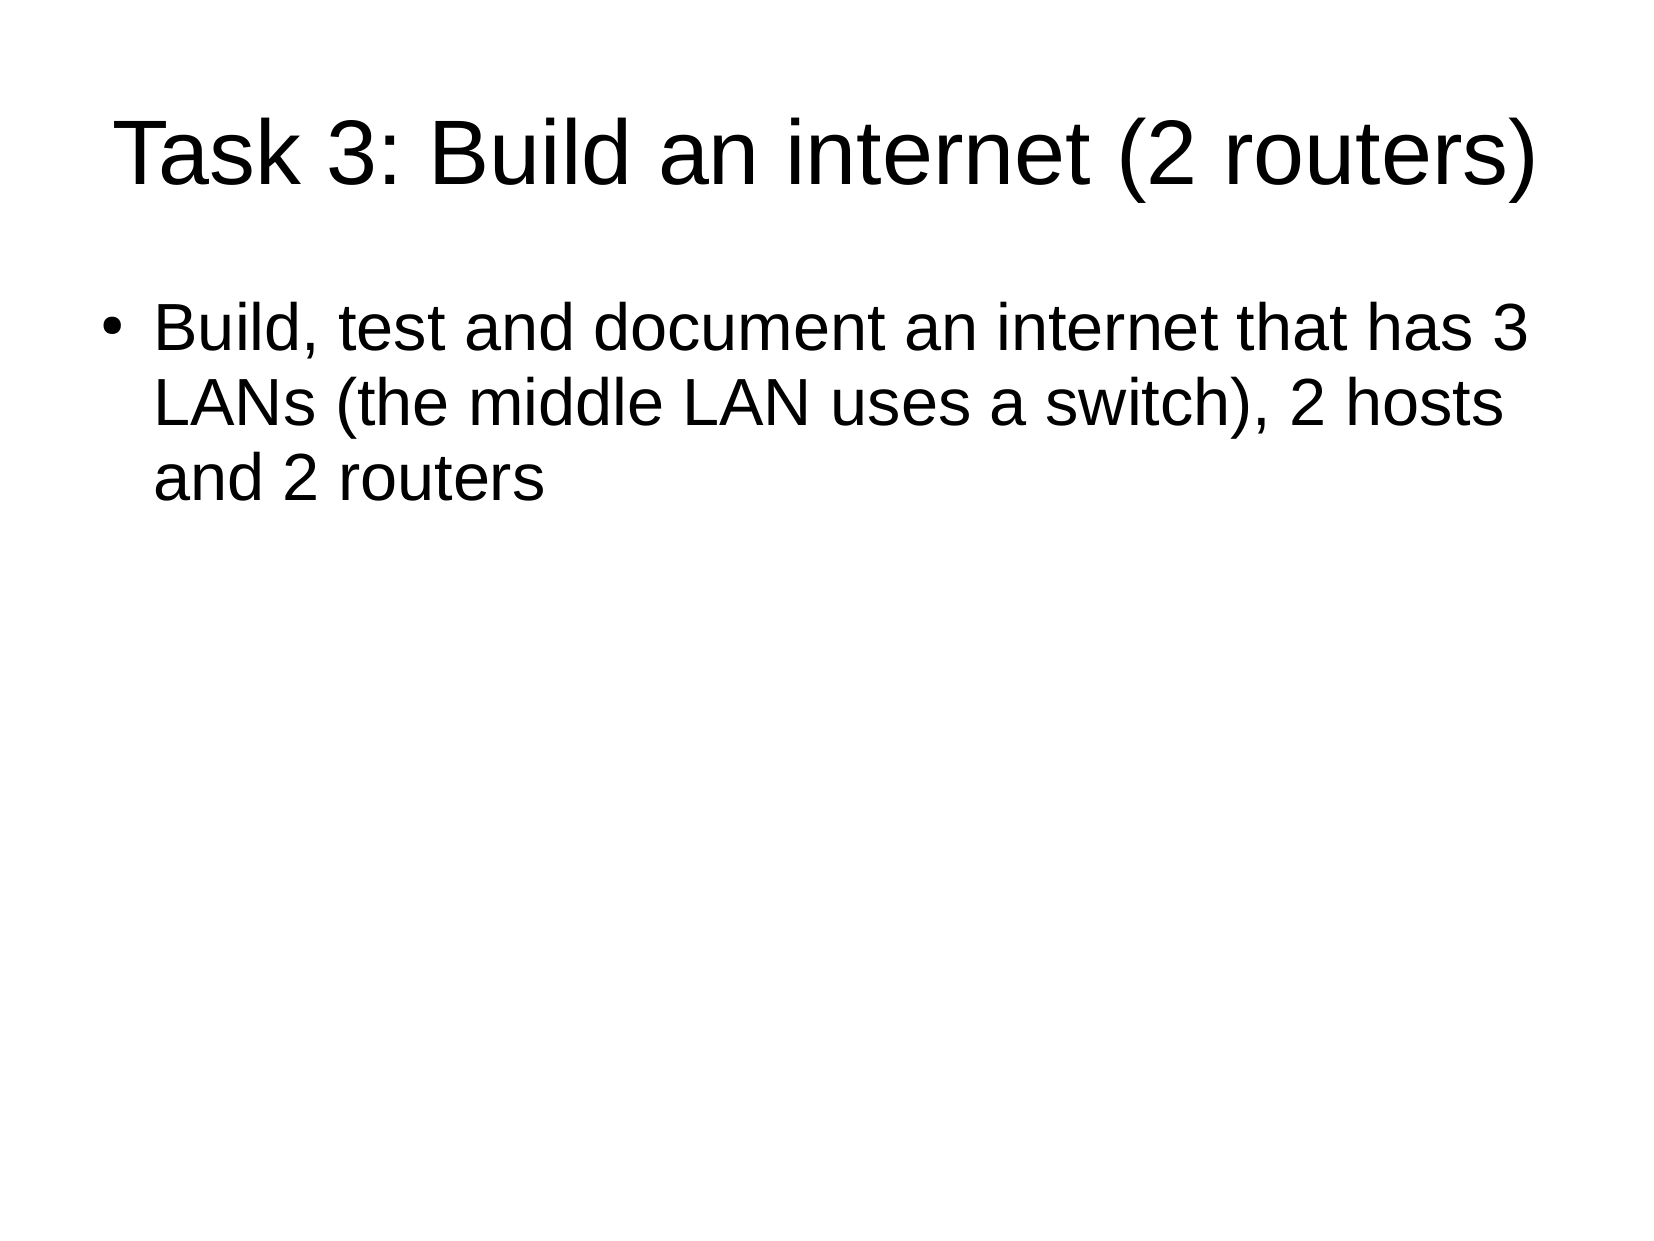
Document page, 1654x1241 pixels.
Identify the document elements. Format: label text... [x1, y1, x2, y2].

list Build, test and document an internet that has 3 LANs (the middle LAN uses a switch), 2 hosts and 2 routers [82, 290, 1571, 1010]
title Task 3: Build an internet (2 routers) [82, 49, 1571, 257]
